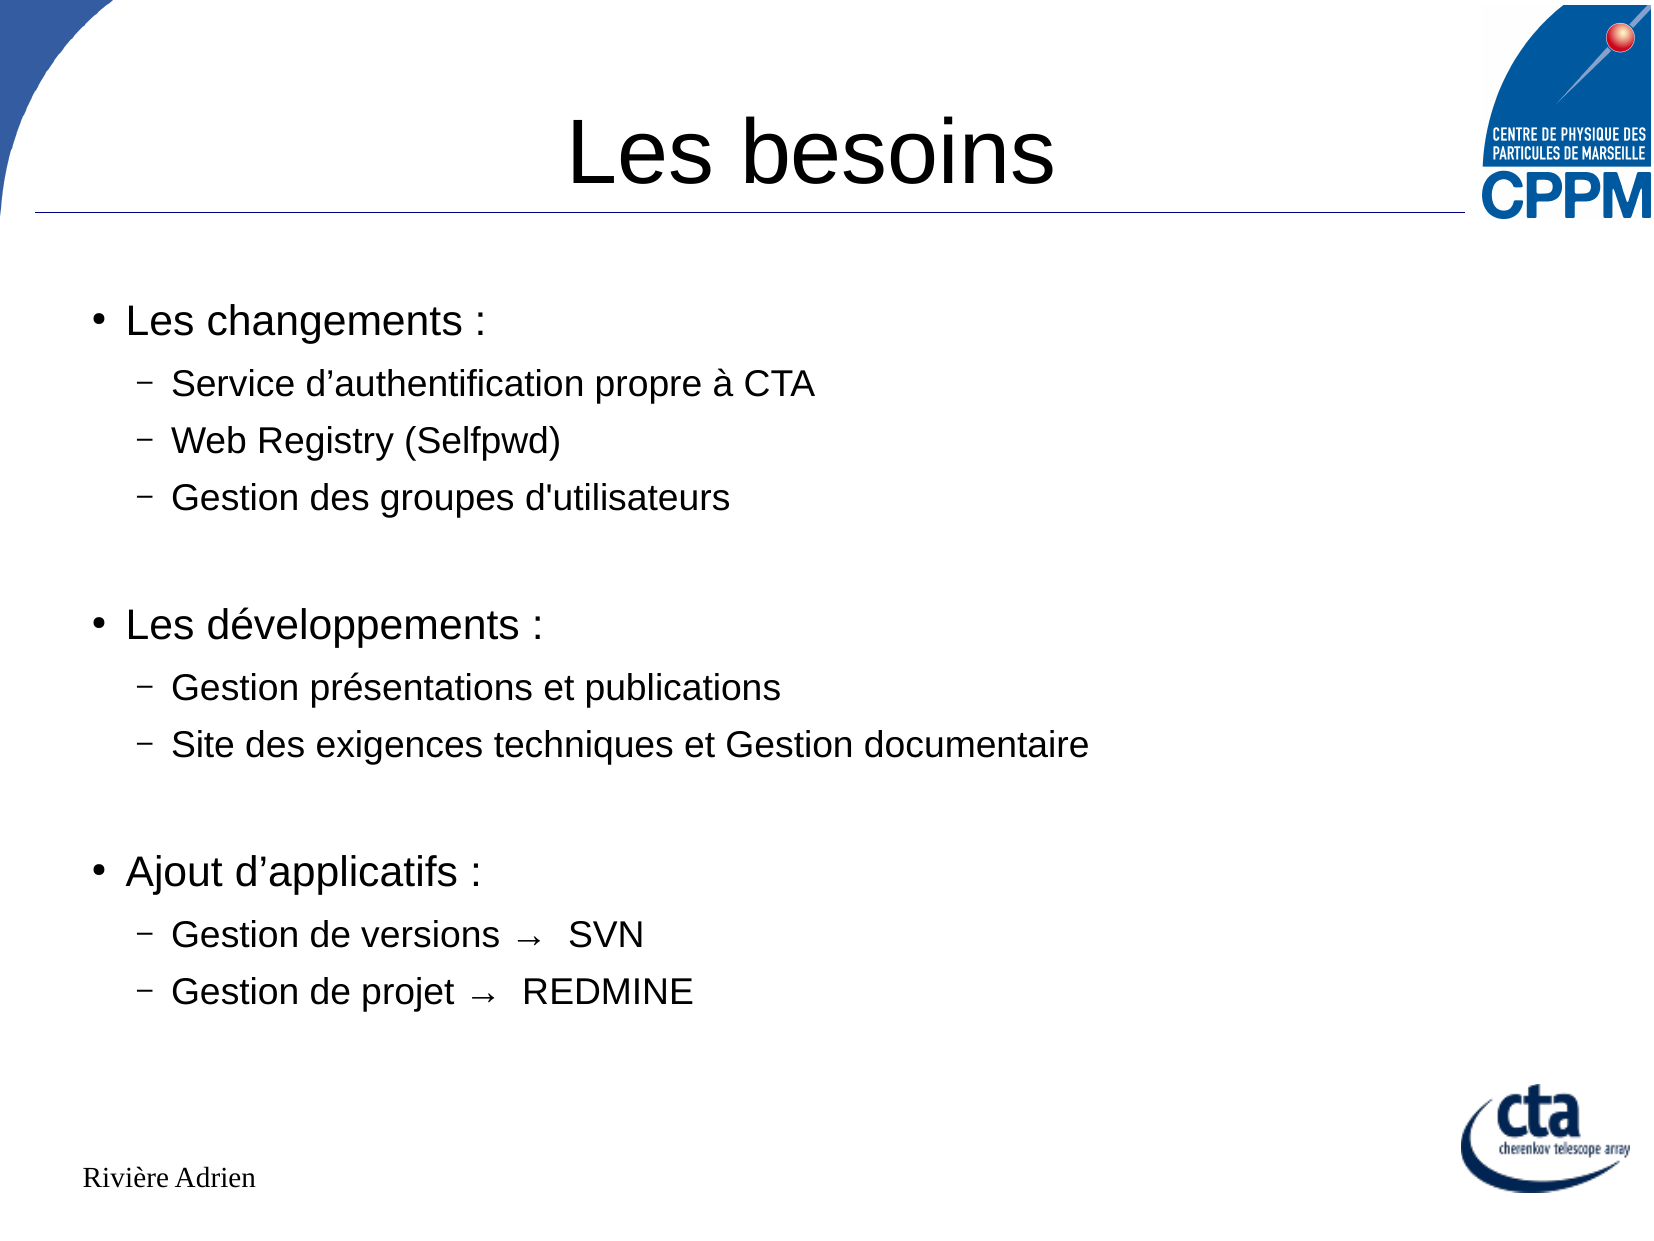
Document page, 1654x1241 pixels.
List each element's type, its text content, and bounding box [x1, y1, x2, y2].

title Les besoins [80, 100, 1569, 308]
picture [1461, 1084, 1630, 1193]
list Les changements : Service d’authentification propre à CTA Web Registry (Selfpwd) Gestion des groupes d'utilisateurs Les développements : Gestion présentations et publications Site des exigences techniques et Gestion documentaire Ajout d’applicatifs : Gestion de versions → SVN Gestion de projet → REDMINE [80, 296, 1536, 1016]
picture [0, 0, 119, 219]
picture [1482, 5, 1651, 219]
